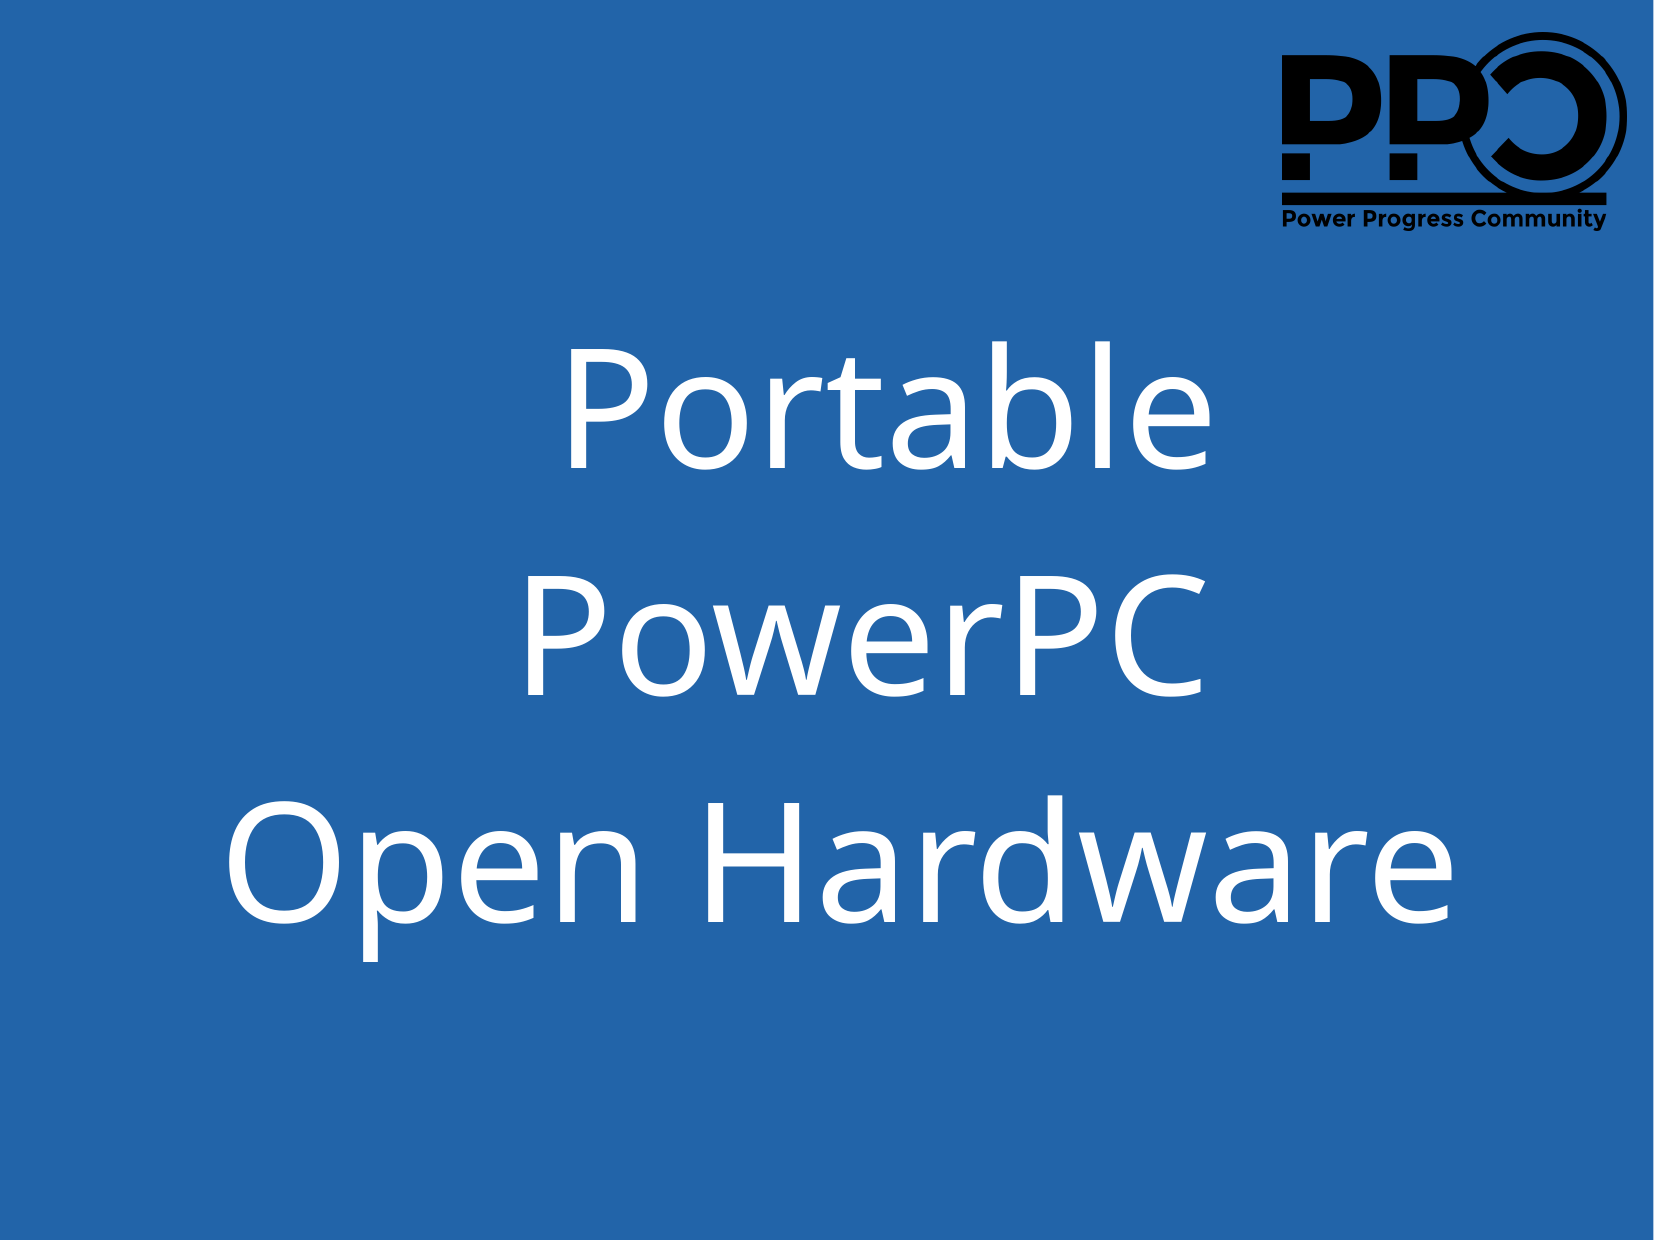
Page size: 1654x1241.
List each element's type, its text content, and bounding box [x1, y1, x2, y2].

picture [1282, 32, 1627, 232]
list Portable PowerPC Open Hardware [82, 290, 1571, 1010]
